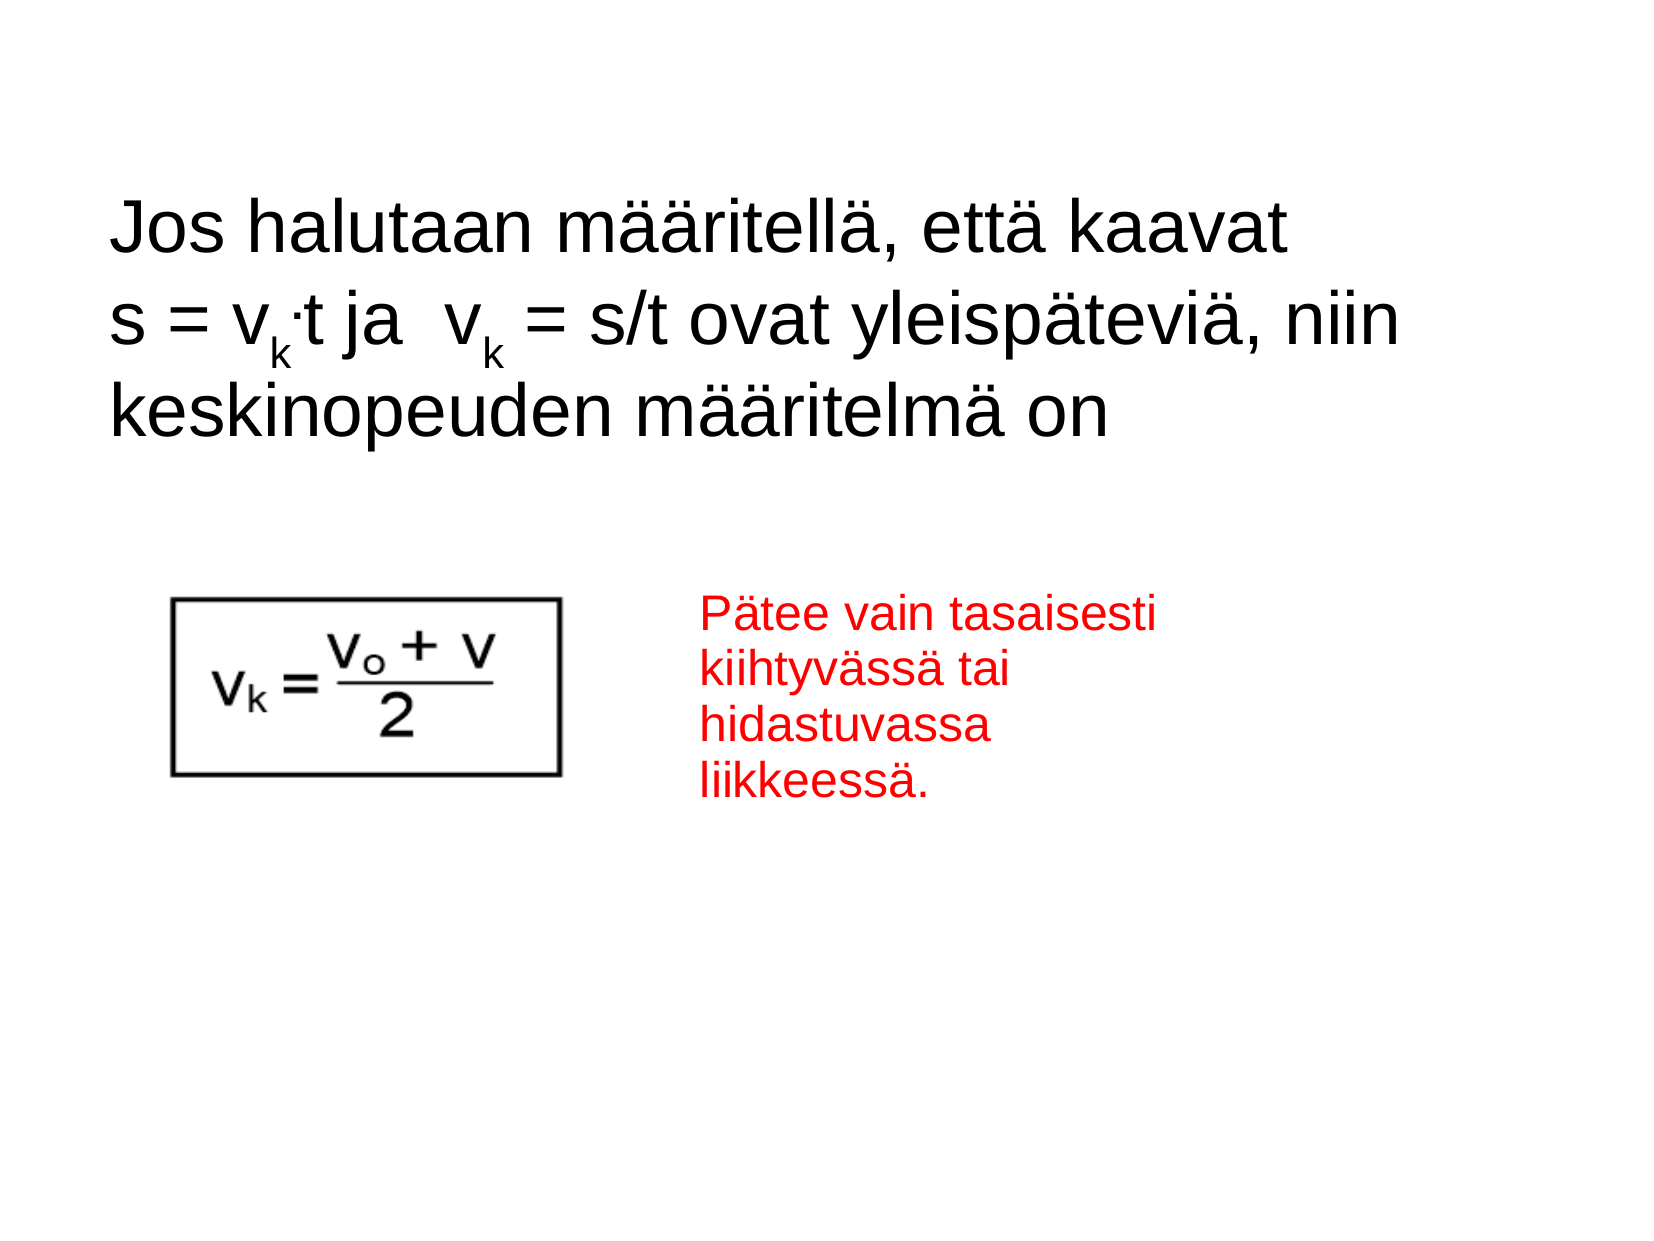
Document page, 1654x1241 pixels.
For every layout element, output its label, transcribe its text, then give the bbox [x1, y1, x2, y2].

text_box Pätee vain tasaisesti kiihtyvässä tai hidastuvassa liikkeessä. [685, 574, 1241, 813]
text_box Jos halutaan määritellä, että kaavat s = vk.t ja vk = s/t ovat yleispäteviä, niin keskinopeuden määritelmä on [94, 172, 1453, 458]
picture [153, 573, 591, 792]
